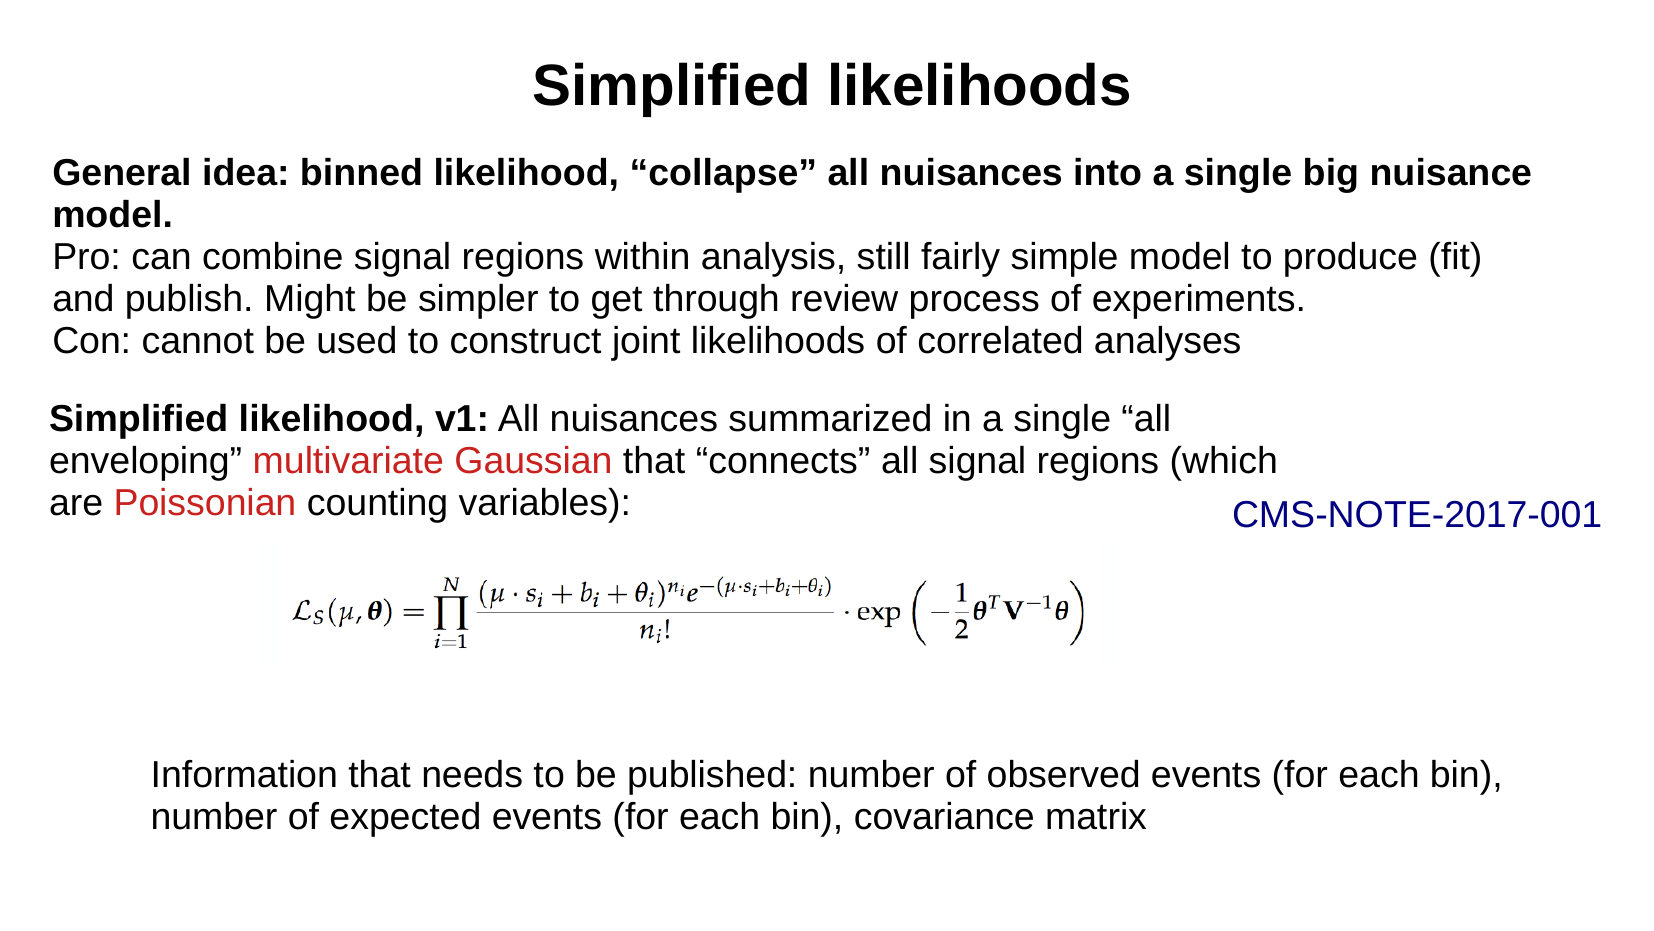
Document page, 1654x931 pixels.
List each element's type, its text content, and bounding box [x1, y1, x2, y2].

text_box General idea: binned likelihood, “collapse” all nuisances into a single big nuisance model. Pro: can combine signal regions within analysis, still fairly simple model to produce (fit) and publish. Might be simpler to get through review process of experiments. Con: cannot be used to construct joint likelihoods of correlated analyses [37, 144, 1613, 369]
text_box Information that needs to be published: number of observed events (for each bin), number of expected events (for each bin), covariance matrix [135, 746, 1566, 846]
text_box CMS-NOTE-2017-001 [1303, 486, 1627, 544]
picture [259, 615, 1116, 668]
text_box Simplified likelihood, v1: All nuisances summarized in a single “all enveloping” multivariate Gaussian that “connects” all signal regions (which are Poissonian counting variables): [34, 389, 1303, 615]
text_box Simplified likelihoods [246, 45, 1419, 144]
